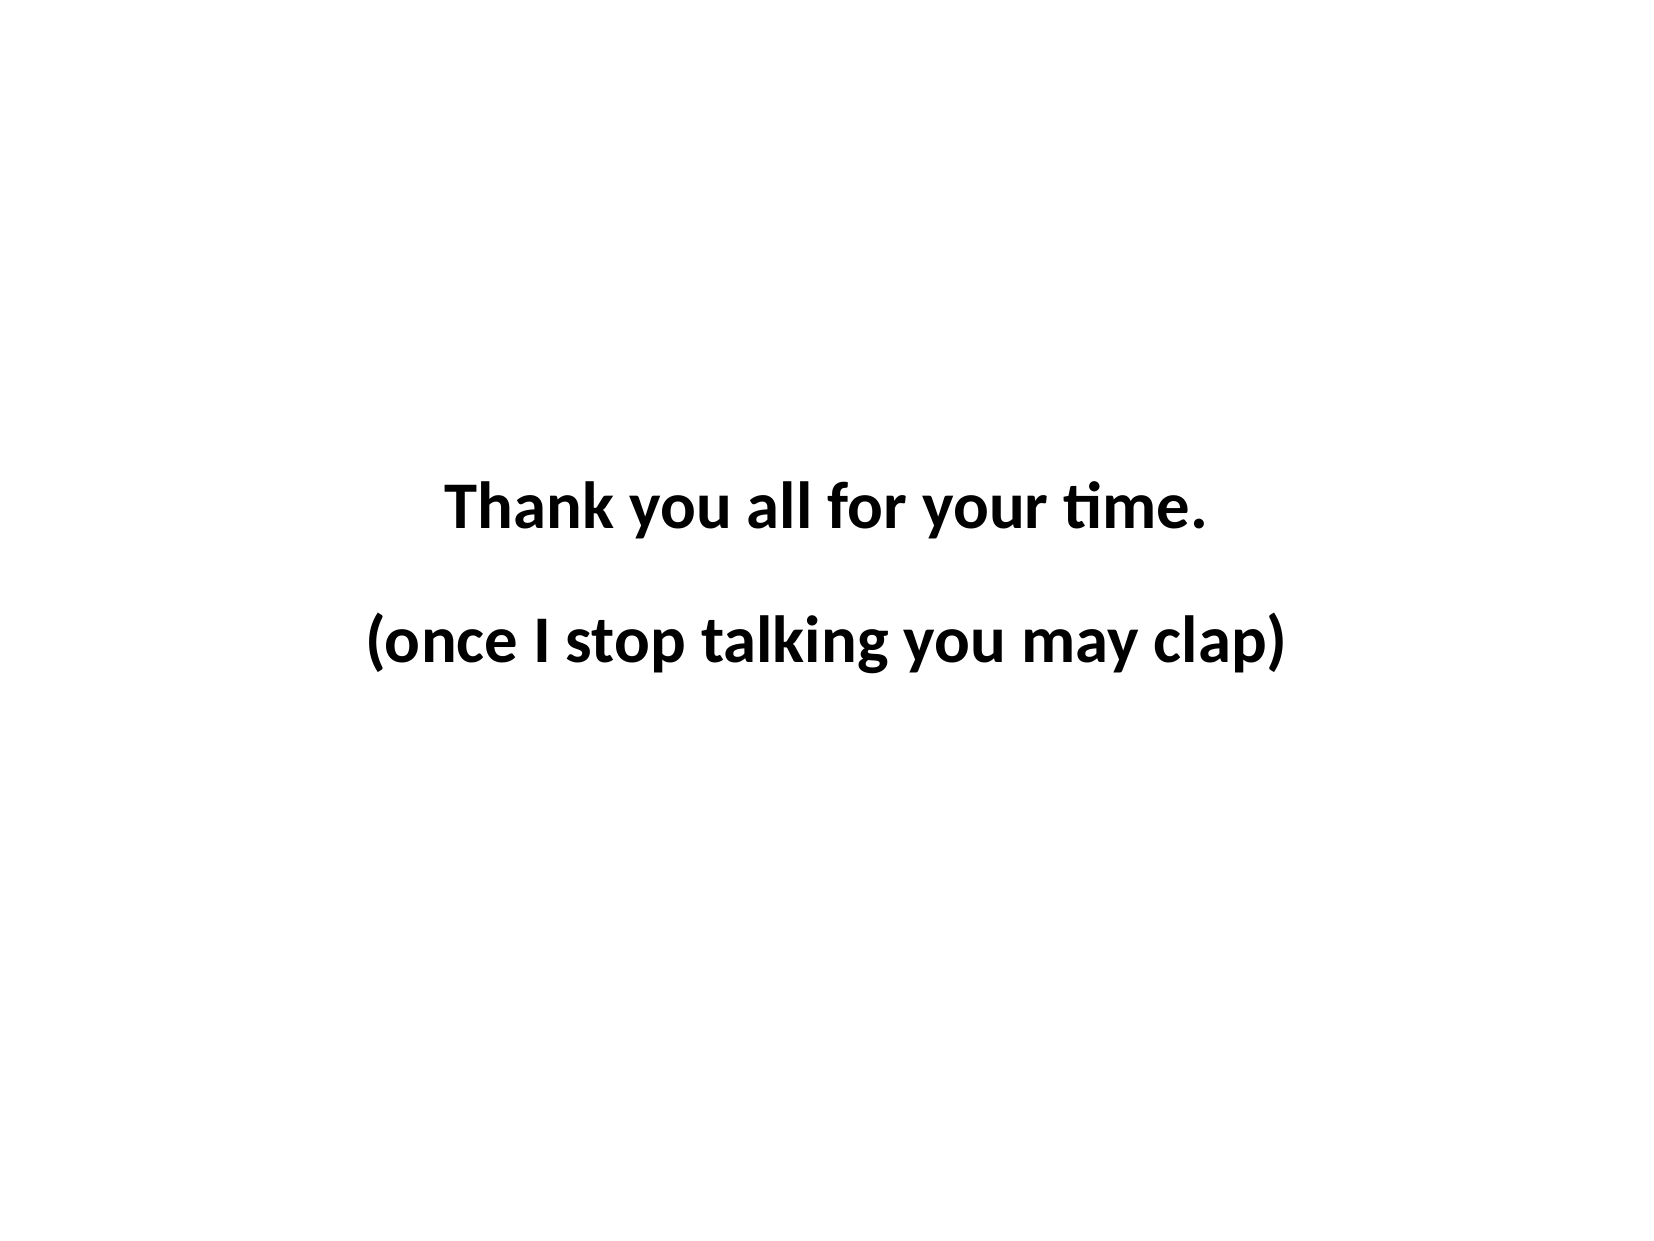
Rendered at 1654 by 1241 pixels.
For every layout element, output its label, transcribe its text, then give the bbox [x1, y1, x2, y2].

subtitle Thank you all for your time. (once I stop talking you may clap) [82, 56, 1571, 1102]
